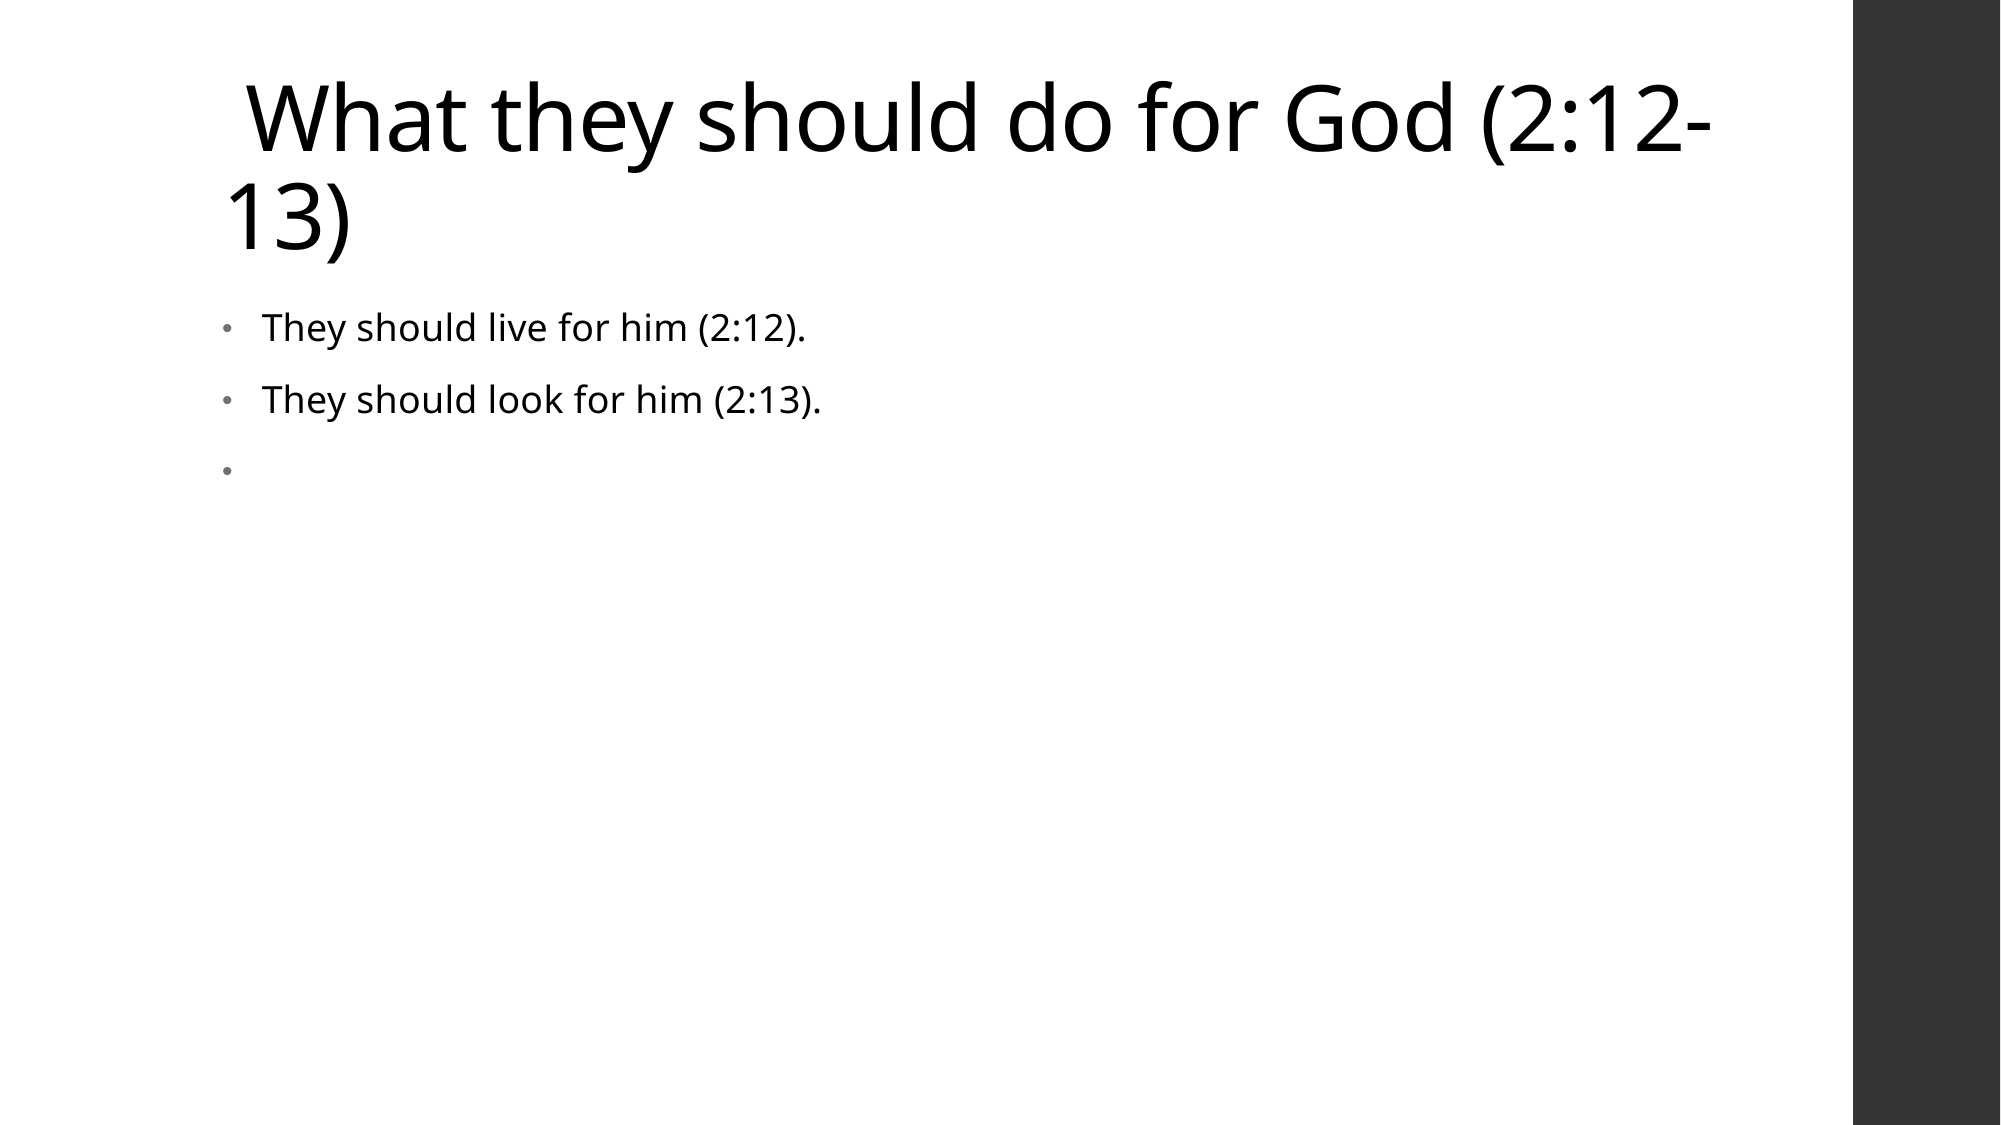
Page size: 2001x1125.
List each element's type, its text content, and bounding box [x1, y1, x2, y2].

title What they should do for God (2:12-13) [206, 60, 1797, 278]
list They should live for him (2:12). They should look for him (2:13). [206, 299, 1617, 1014]
